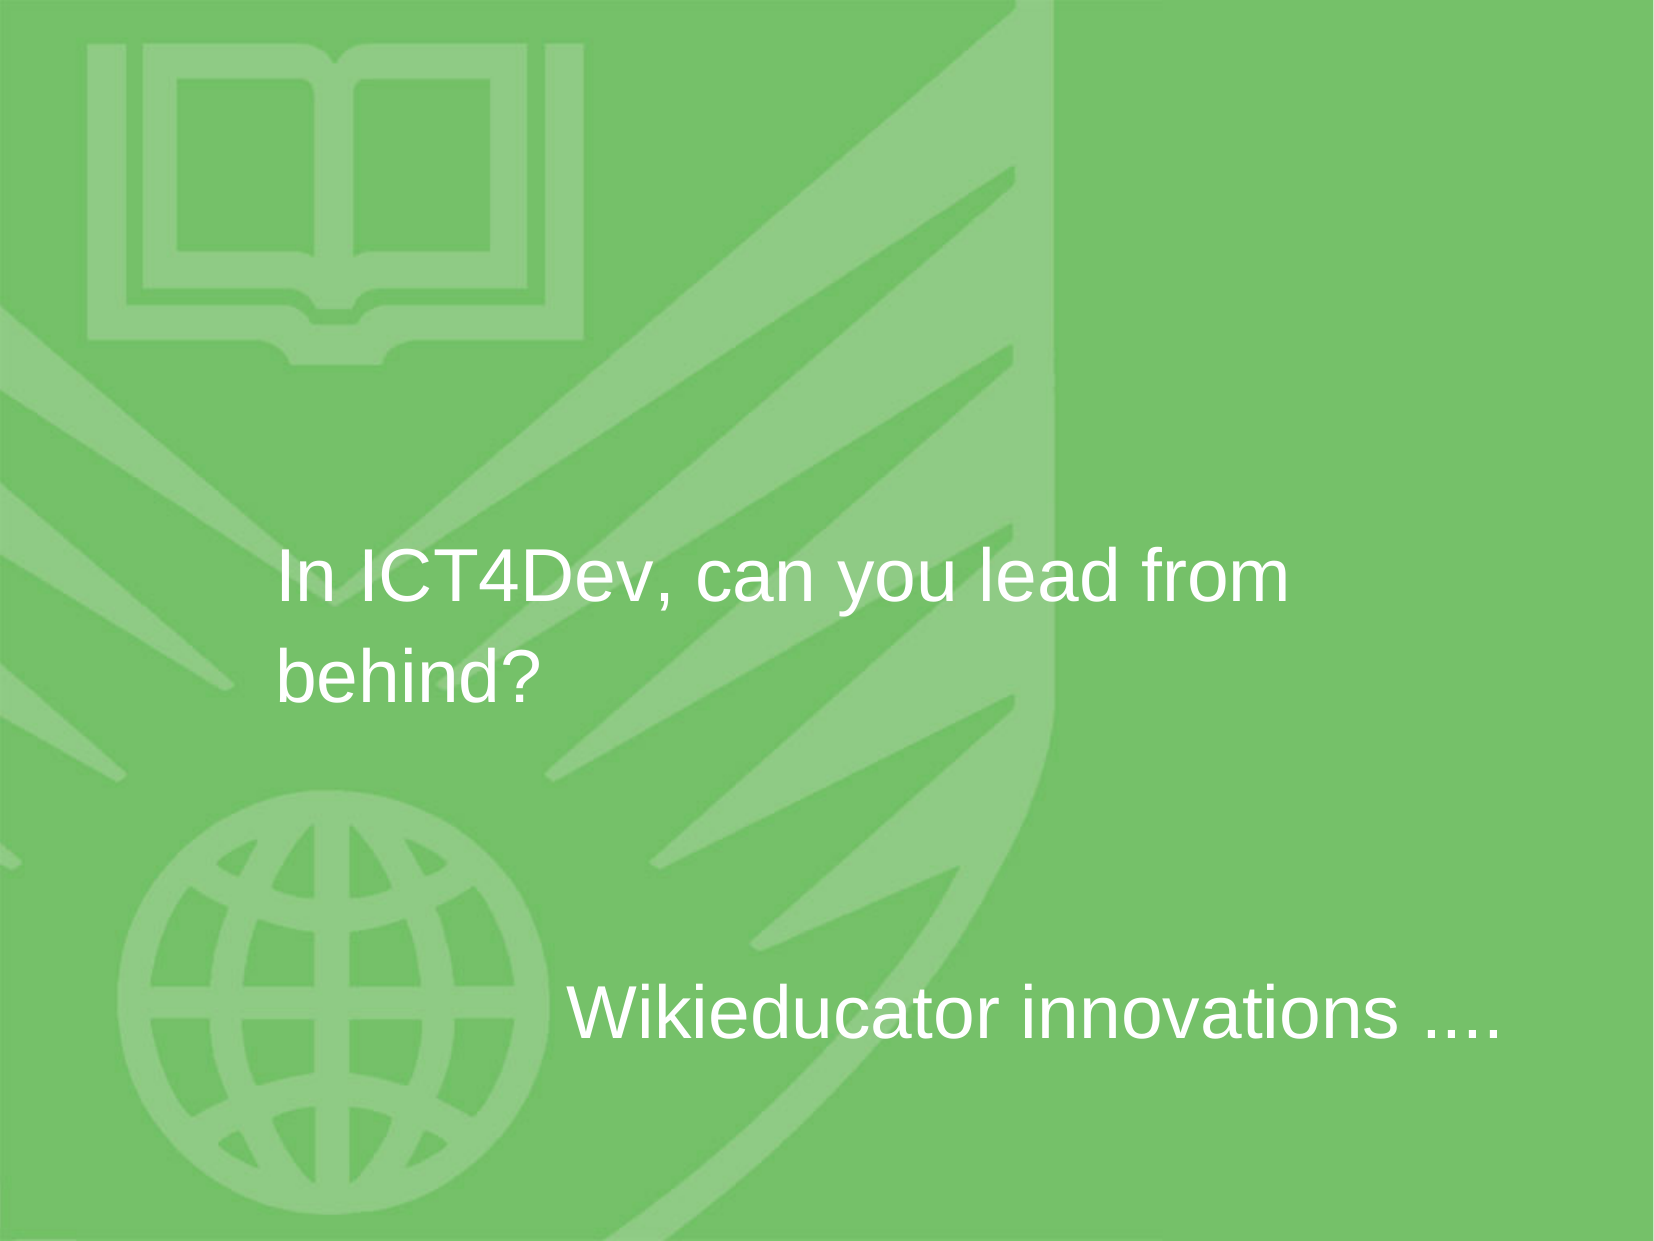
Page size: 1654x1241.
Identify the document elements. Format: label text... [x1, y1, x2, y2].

text_box Wikieducator innovations .... [272, 946, 1520, 1117]
text_box In ICT4Dev, can you lead from behind? [260, 509, 1508, 744]
picture [0, 0, 1654, 1241]
